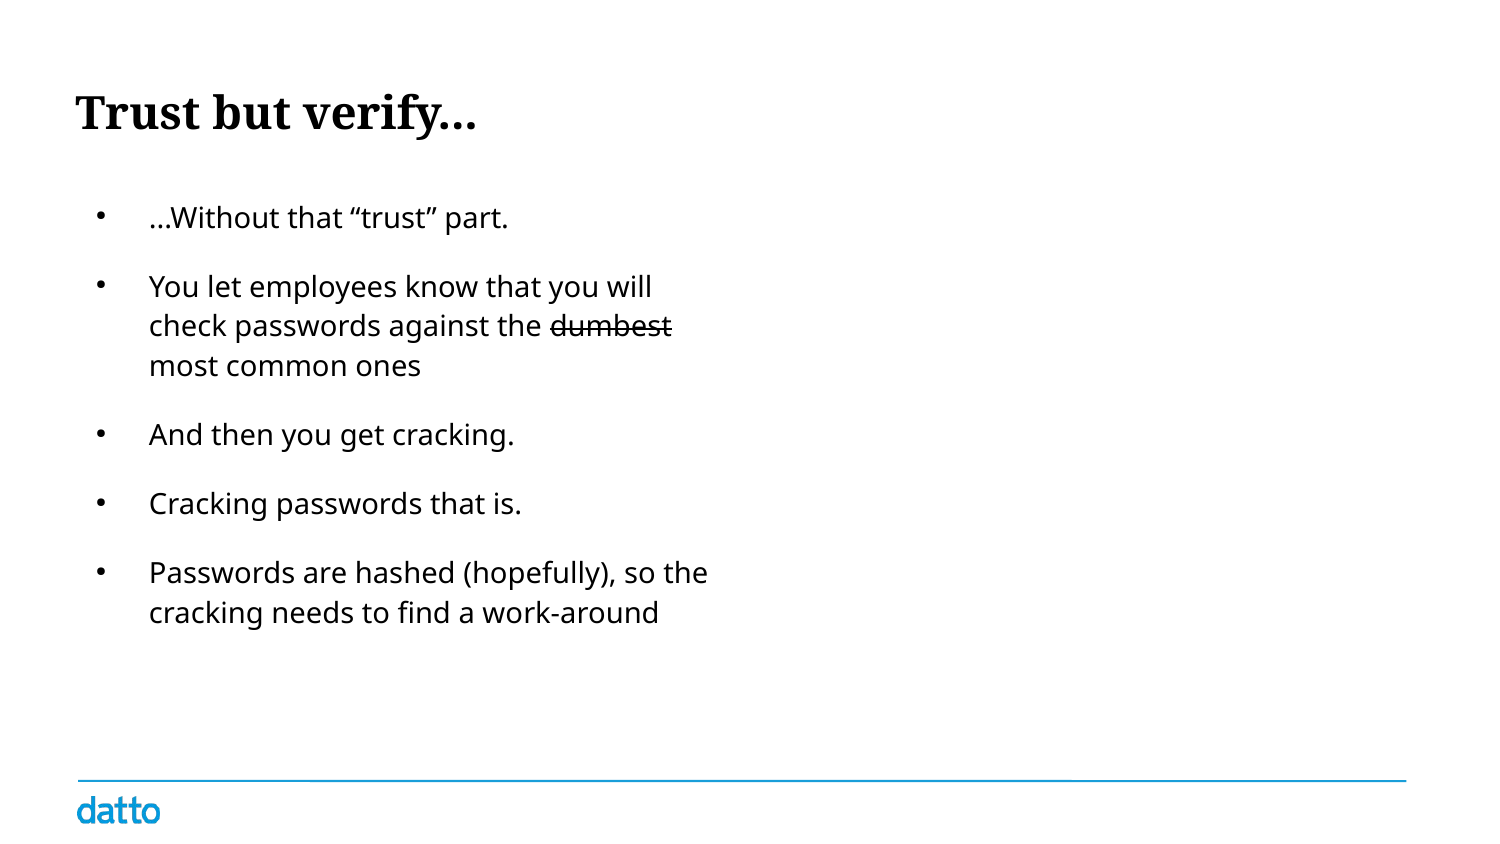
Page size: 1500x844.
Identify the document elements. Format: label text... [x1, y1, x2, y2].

picture [122, 808, 133, 824]
picture [95, 796, 133, 824]
picture [82, 808, 91, 819]
title Trust but verify... [75, 51, 1404, 172]
picture [146, 808, 156, 819]
picture [136, 796, 160, 824]
picture [77, 796, 91, 808]
list ...Without that “trust” part. You let employees know that you will check passwords against the dumbest most common ones And then you get cracking. Cracking passwords that is. Passwords are hashed (hopefully), so the cracking needs to find a work-around [78, 197, 736, 687]
